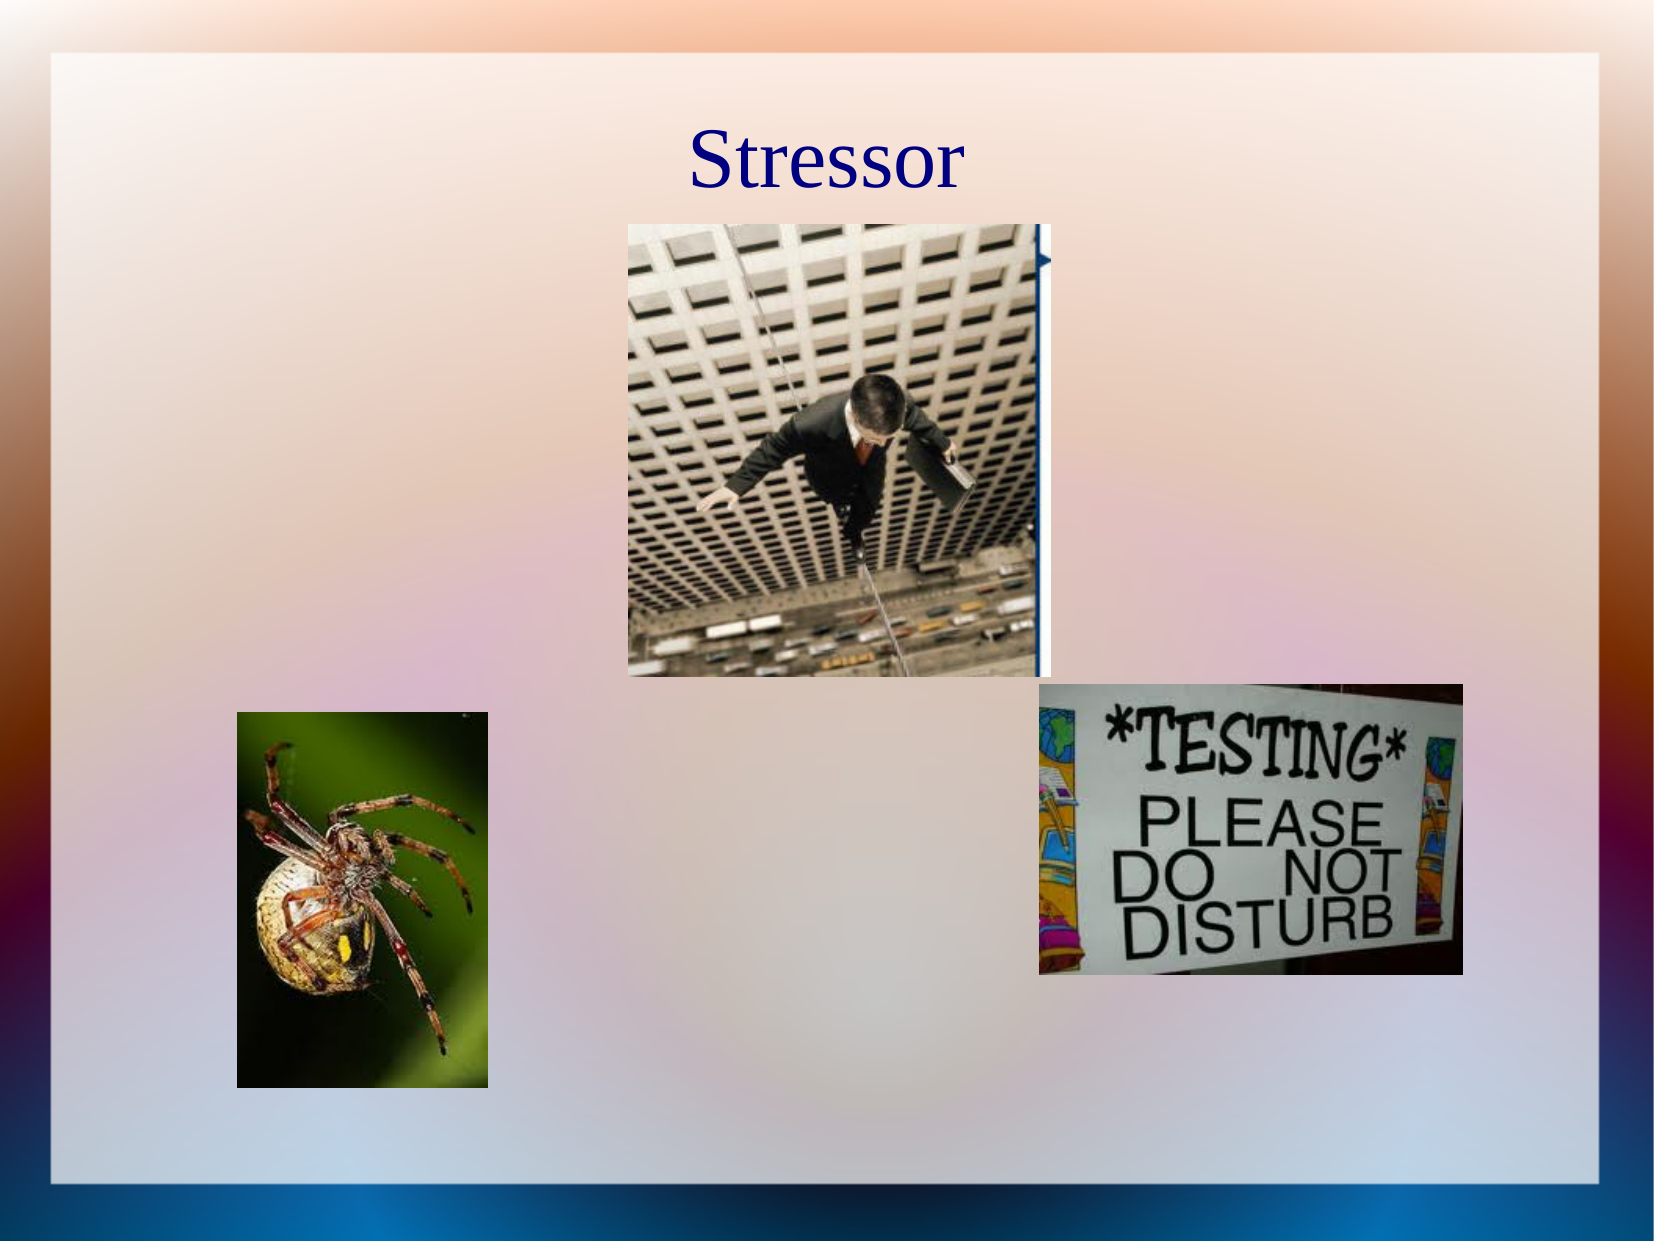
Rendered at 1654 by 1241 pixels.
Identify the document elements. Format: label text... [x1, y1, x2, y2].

picture [0, 0, 1654, 1241]
title Stressor [82, 55, 1571, 263]
